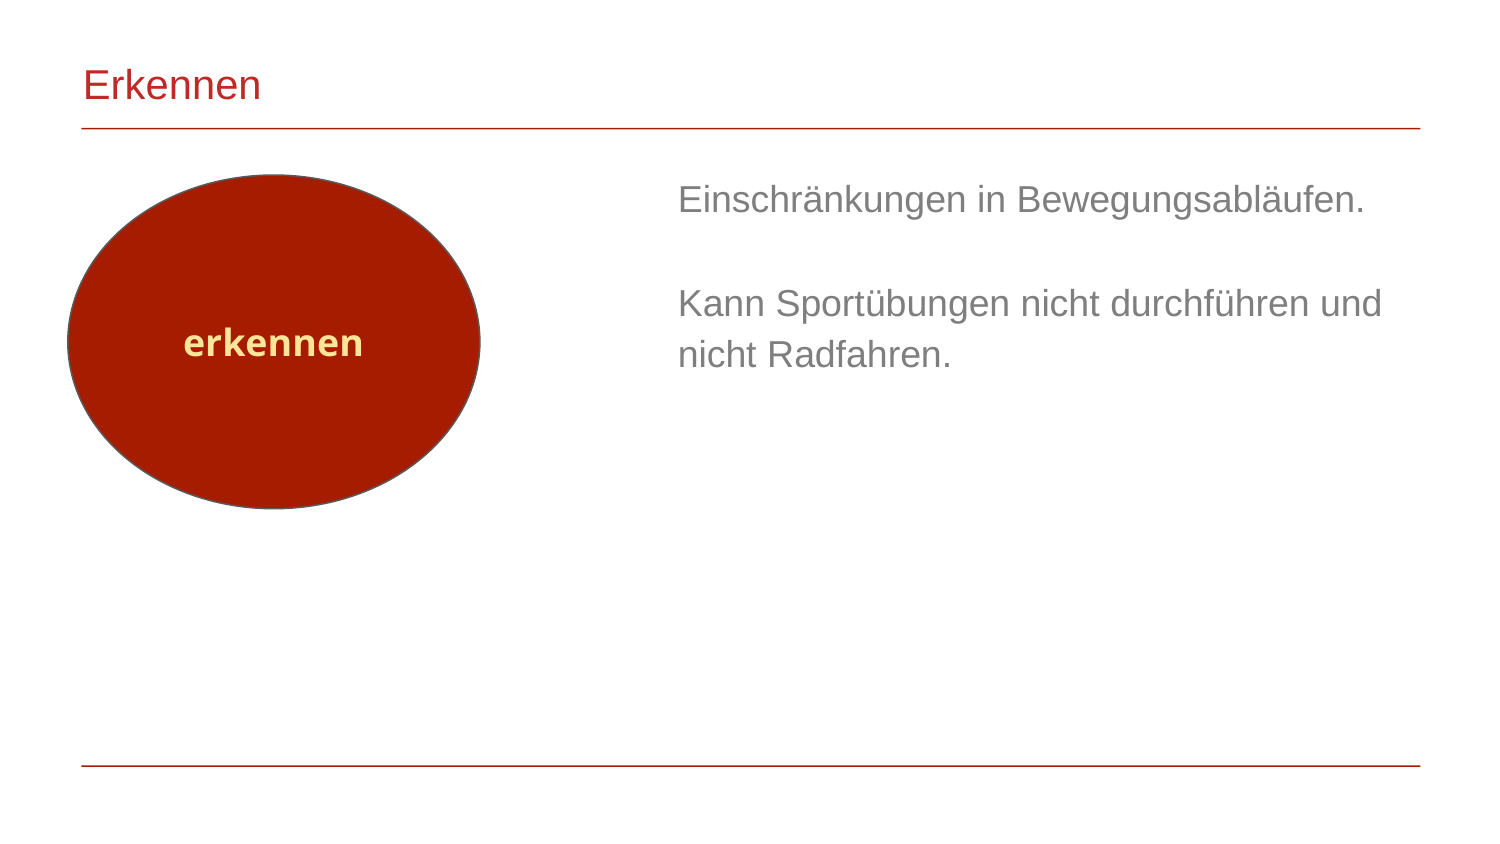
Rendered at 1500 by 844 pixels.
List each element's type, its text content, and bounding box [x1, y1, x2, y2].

text_box Erkennen [67, 43, 1078, 117]
text_box erkennen [67, 175, 480, 509]
text_box Einschränkungen in Bewegungsabläufen. Kann Sportübungen nicht durchführen und nicht Radfahren. [662, 153, 1437, 742]
